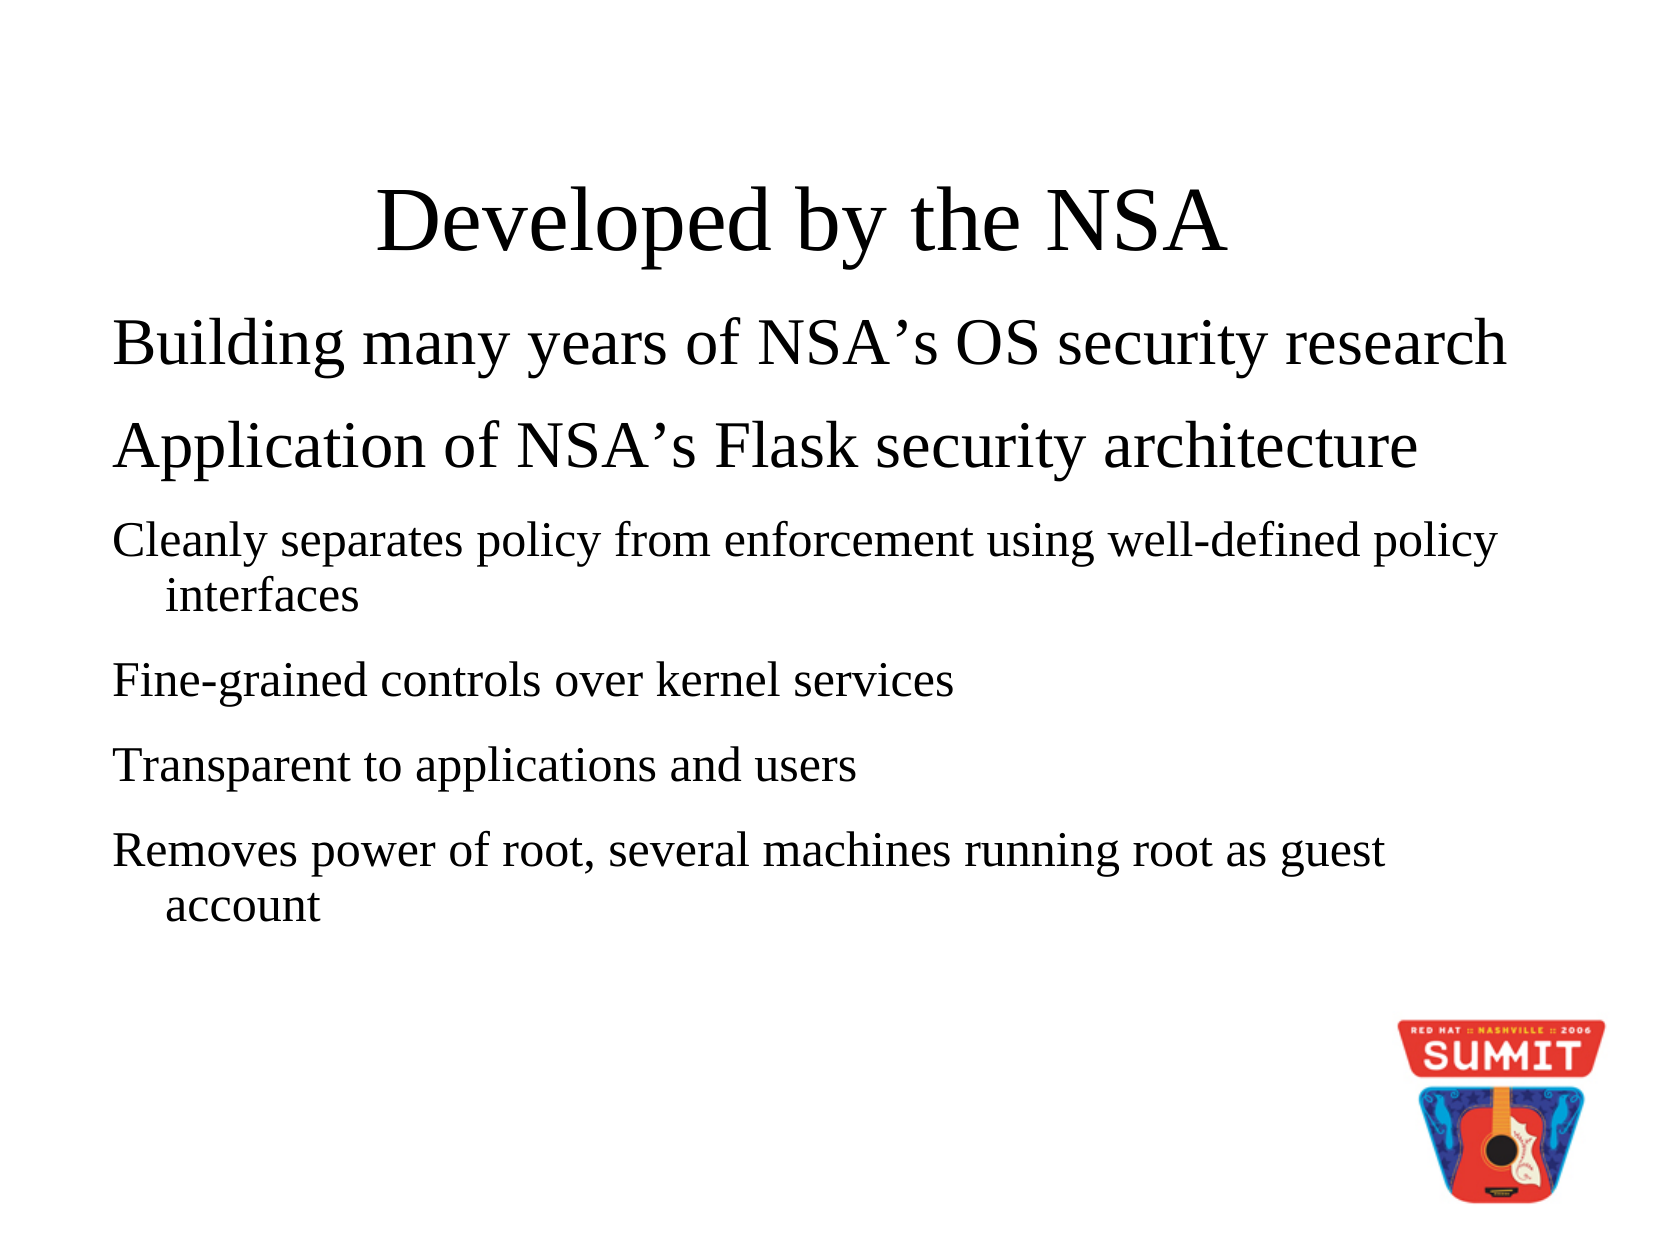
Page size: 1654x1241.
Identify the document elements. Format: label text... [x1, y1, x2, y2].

list Building many years of NSA’s OS security research Application of NSA’s Flask security architecture Cleanly separates policy from enforcement using well-defined policy interfaces Fine-grained controls over kernel services Transparent to applications and users Removes power of root, several machines running root as guest account [94, 304, 1547, 1174]
title Developed by the NSA [100, 155, 1506, 283]
picture [1392, 1011, 1611, 1211]
